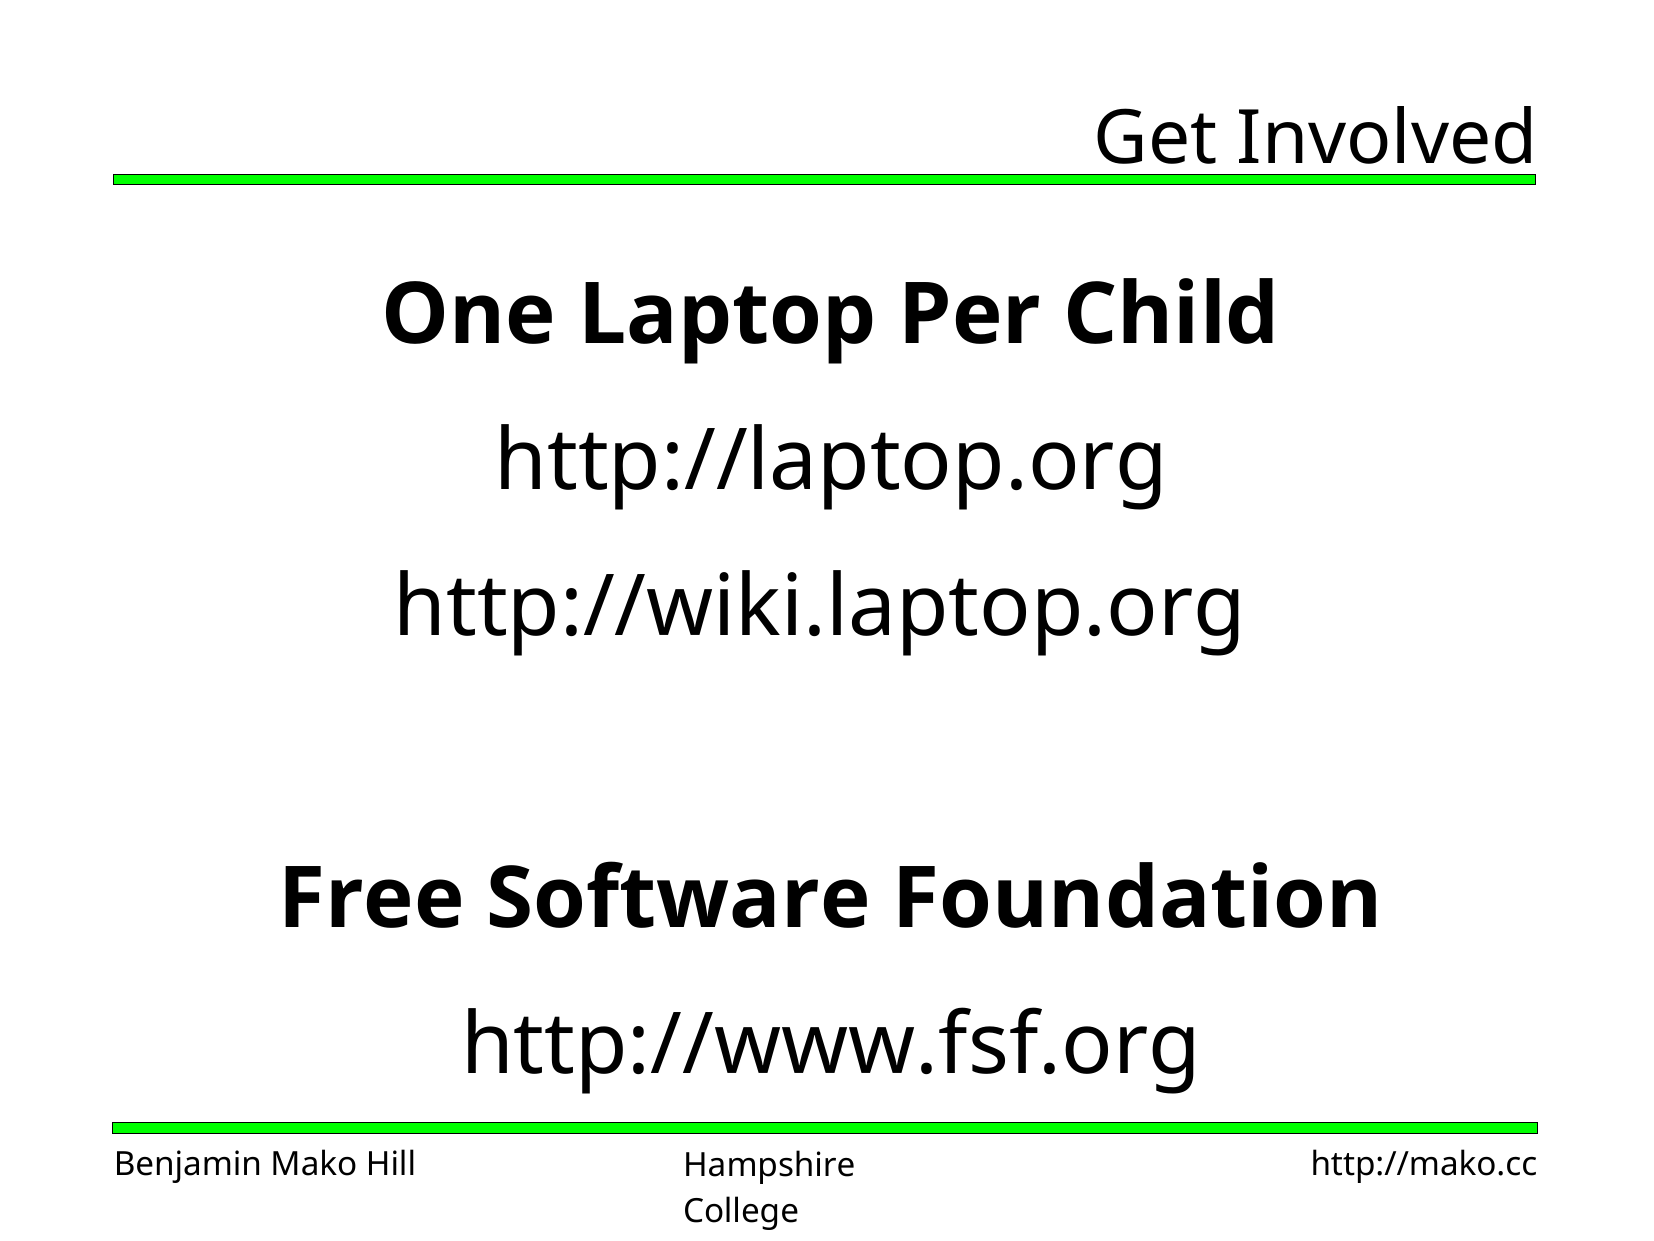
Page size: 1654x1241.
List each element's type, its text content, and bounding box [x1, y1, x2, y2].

title Get Involved [125, 70, 1538, 198]
list One Laptop Per Child http://laptop.org http://wiki.laptop.org Free Software Foundation http://www.fsf.org [133, 251, 1530, 1089]
